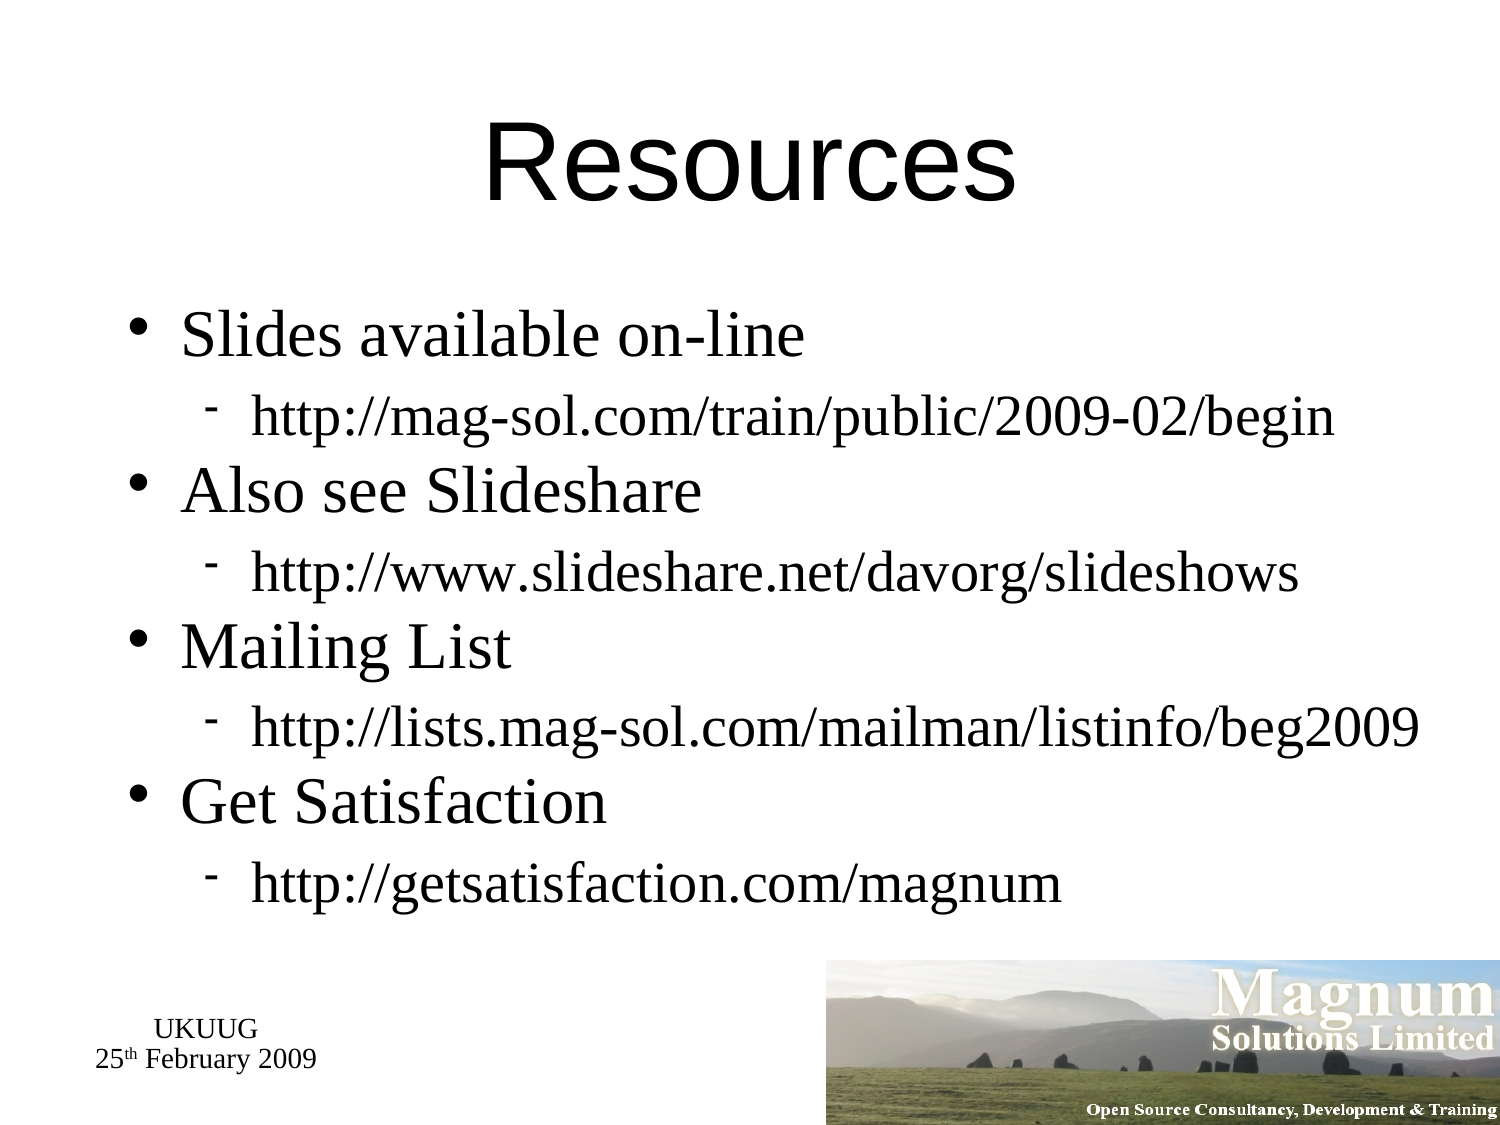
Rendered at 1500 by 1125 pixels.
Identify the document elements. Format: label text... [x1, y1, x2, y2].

picture [826, 960, 1500, 1125]
title Resources [110, 26, 1391, 296]
list Slides available on-line http://mag-sol.com/train/public/2009-02/begin Also see Slideshare http://www.slideshare.net/davorg/slideshows Mailing List http://lists.mag-sol.com/mailman/listinfo/beg2009 Get Satisfaction http://getsatisfaction.com/magnum [110, 312, 1447, 932]
